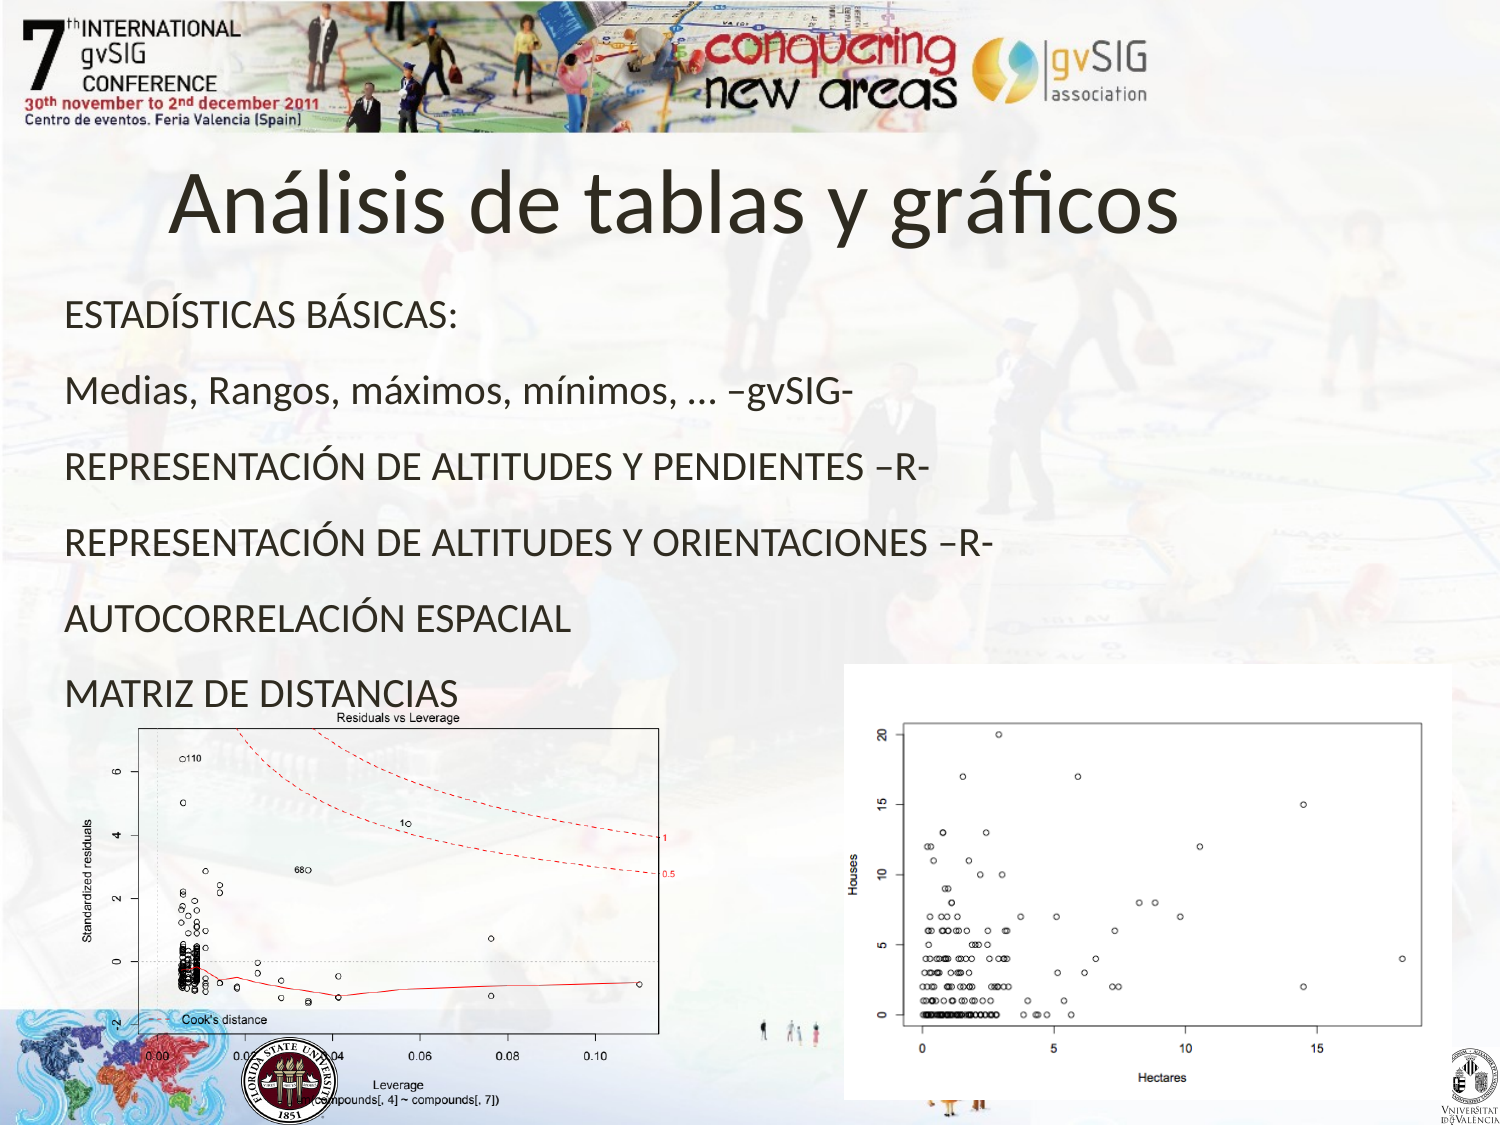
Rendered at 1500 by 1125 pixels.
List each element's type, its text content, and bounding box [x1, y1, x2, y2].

text_box ESTADÍSTICAS BÁSICAS: Medias, Rangos, máximos, mínimos, … –gvSIG- REPRESENTACIÓN DE ALTITUDES Y PENDIENTES –R- REPRESENTACIÓN DE ALTITUDES Y ORIENTACIONES –R- AUTOCORRELACIÓN ESPACIAL MATRIZ DE DISTANCIAS [49, 278, 1290, 725]
picture [0, 0, 1500, 1125]
title Análisis de tablas y gráficos [0, 134, 1351, 260]
